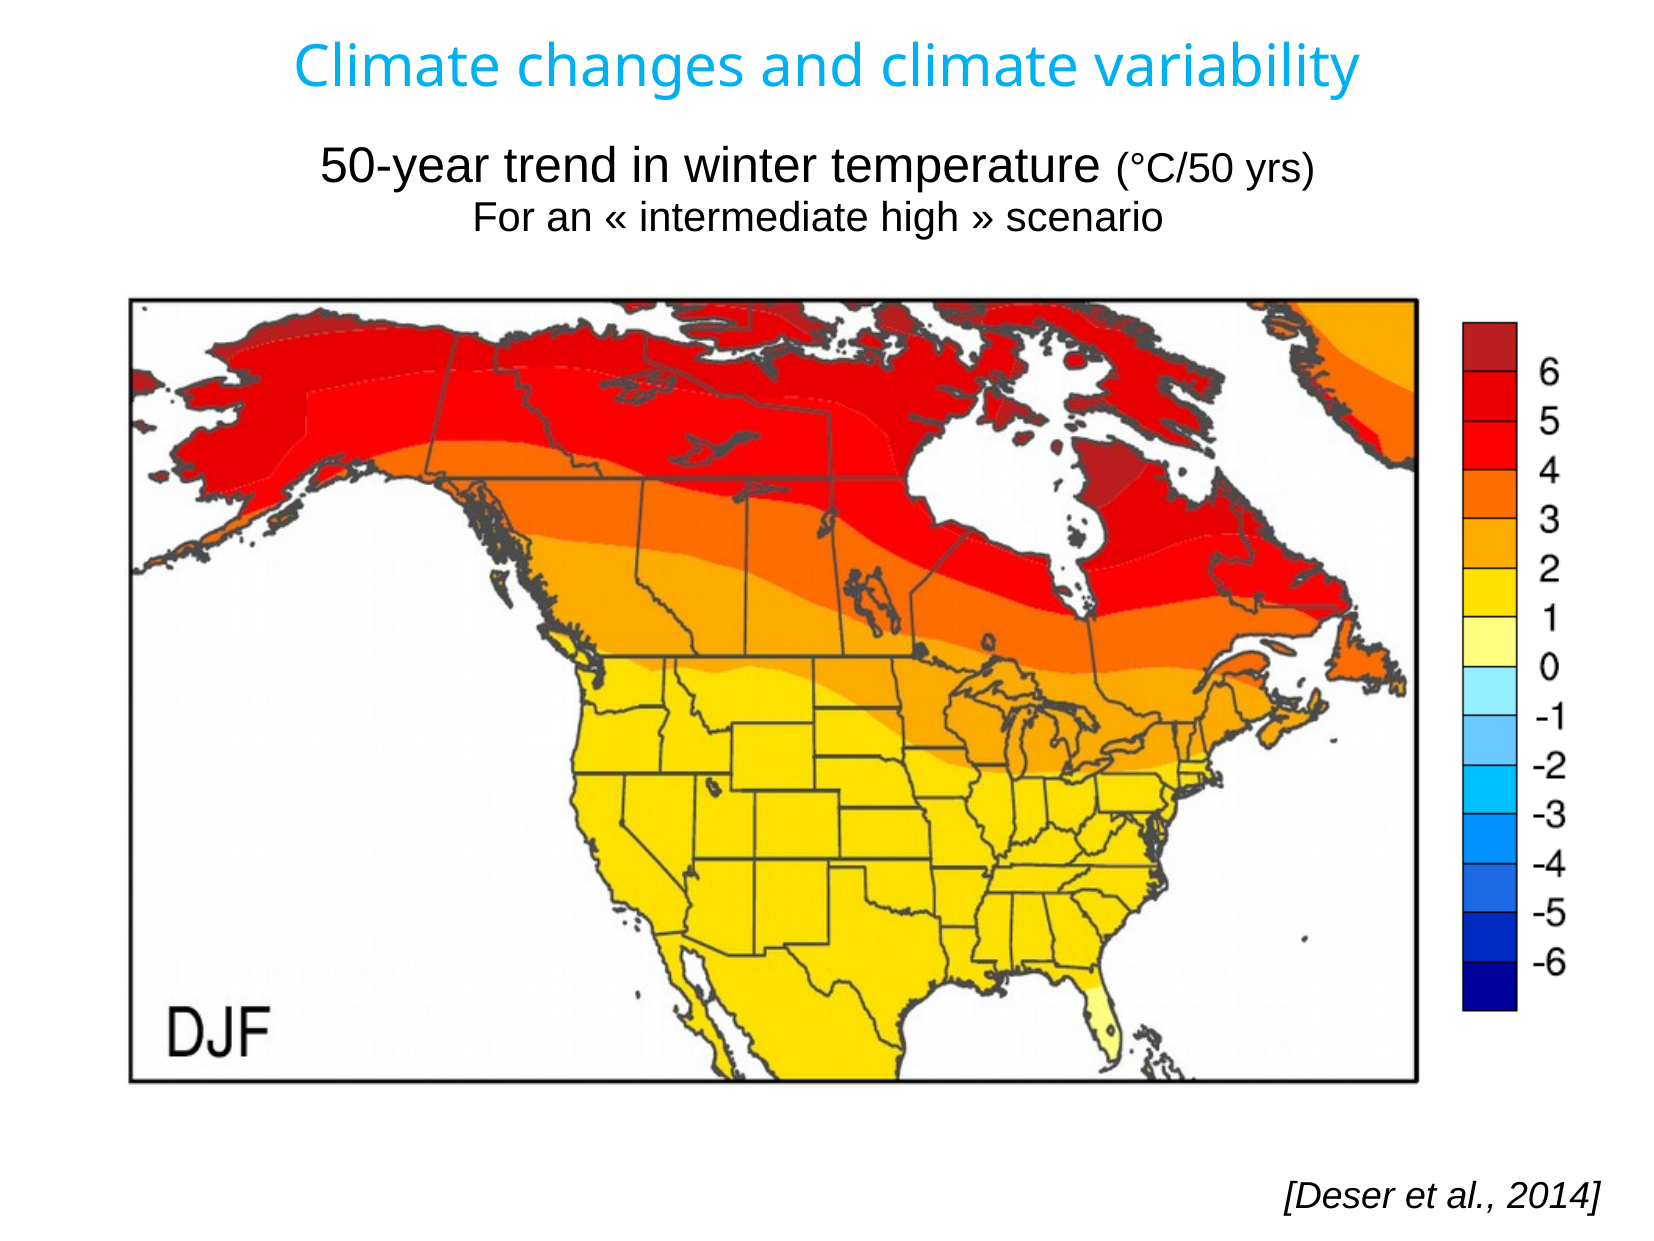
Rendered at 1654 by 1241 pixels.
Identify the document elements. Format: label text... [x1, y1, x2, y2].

picture [1453, 316, 1578, 1019]
text_box 50-year trend in winter temperature (°C/50 yrs) For an « intermediate high » scenario [48, 130, 1588, 248]
text_box Climate changes and climate variability [45, 20, 1609, 125]
text_box [Deser et al., 2014] [1147, 1167, 1616, 1231]
picture [124, 294, 1424, 1088]
